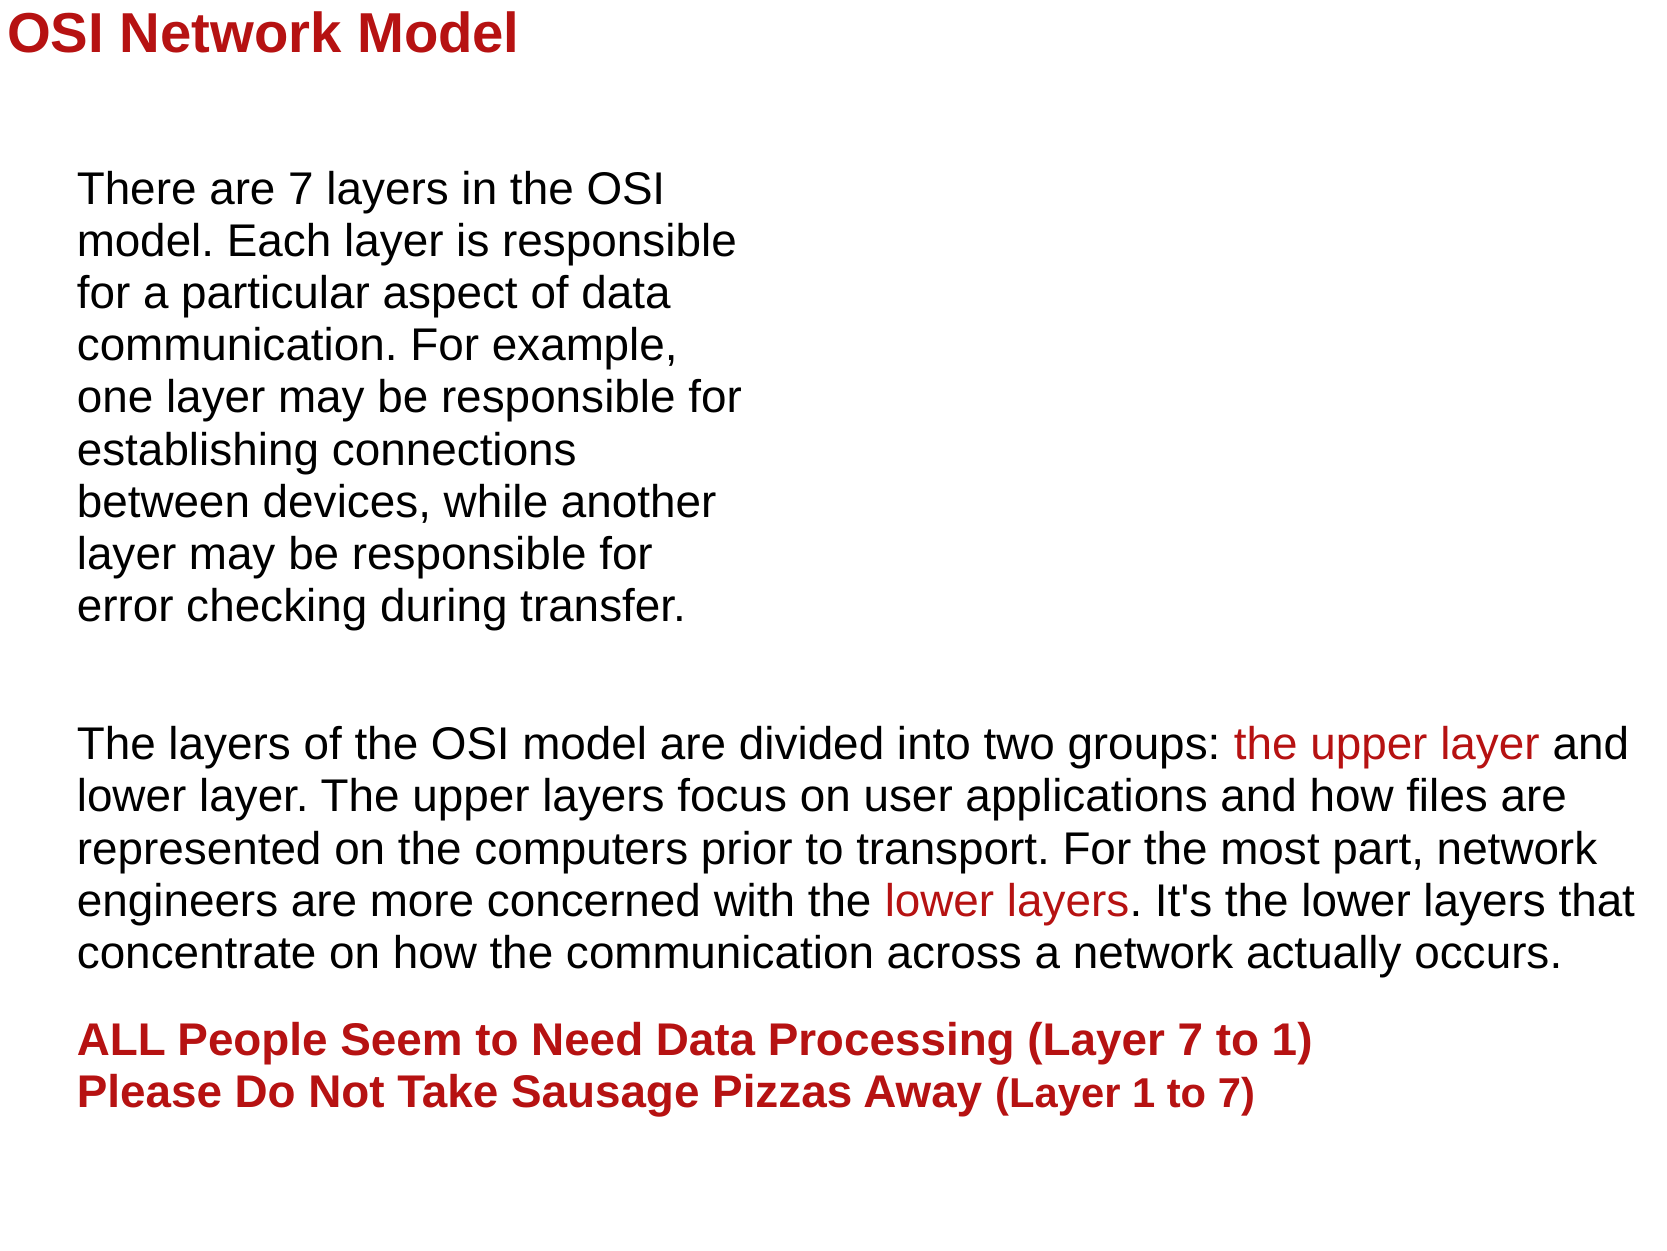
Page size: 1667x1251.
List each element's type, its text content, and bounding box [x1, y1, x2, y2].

text_box There are 7 layers in the OSI model. Each layer is responsible for a particular aspect of data communication. For example, one layer may be responsible for establishing connections between devices, while another layer may be responsible for error checking during transfer. [76, 162, 757, 633]
text_box OSI Network Model [7, 1, 532, 66]
text_box The layers of the OSI model are divided into two groups: the upper layer and lower layer. The upper layers focus on user applications and how files are represented on the computers prior to transport. For the most part, network engineers are more concerned with the lower layers. It's the lower layers that concentrate on how the communication across a network actually occurs. ALL People Seem to Need Data Processing (Layer 7 to 1) Please Do Not Take Sausage Pizzas Away (Layer 1 to 7) [76, 657, 1646, 1154]
